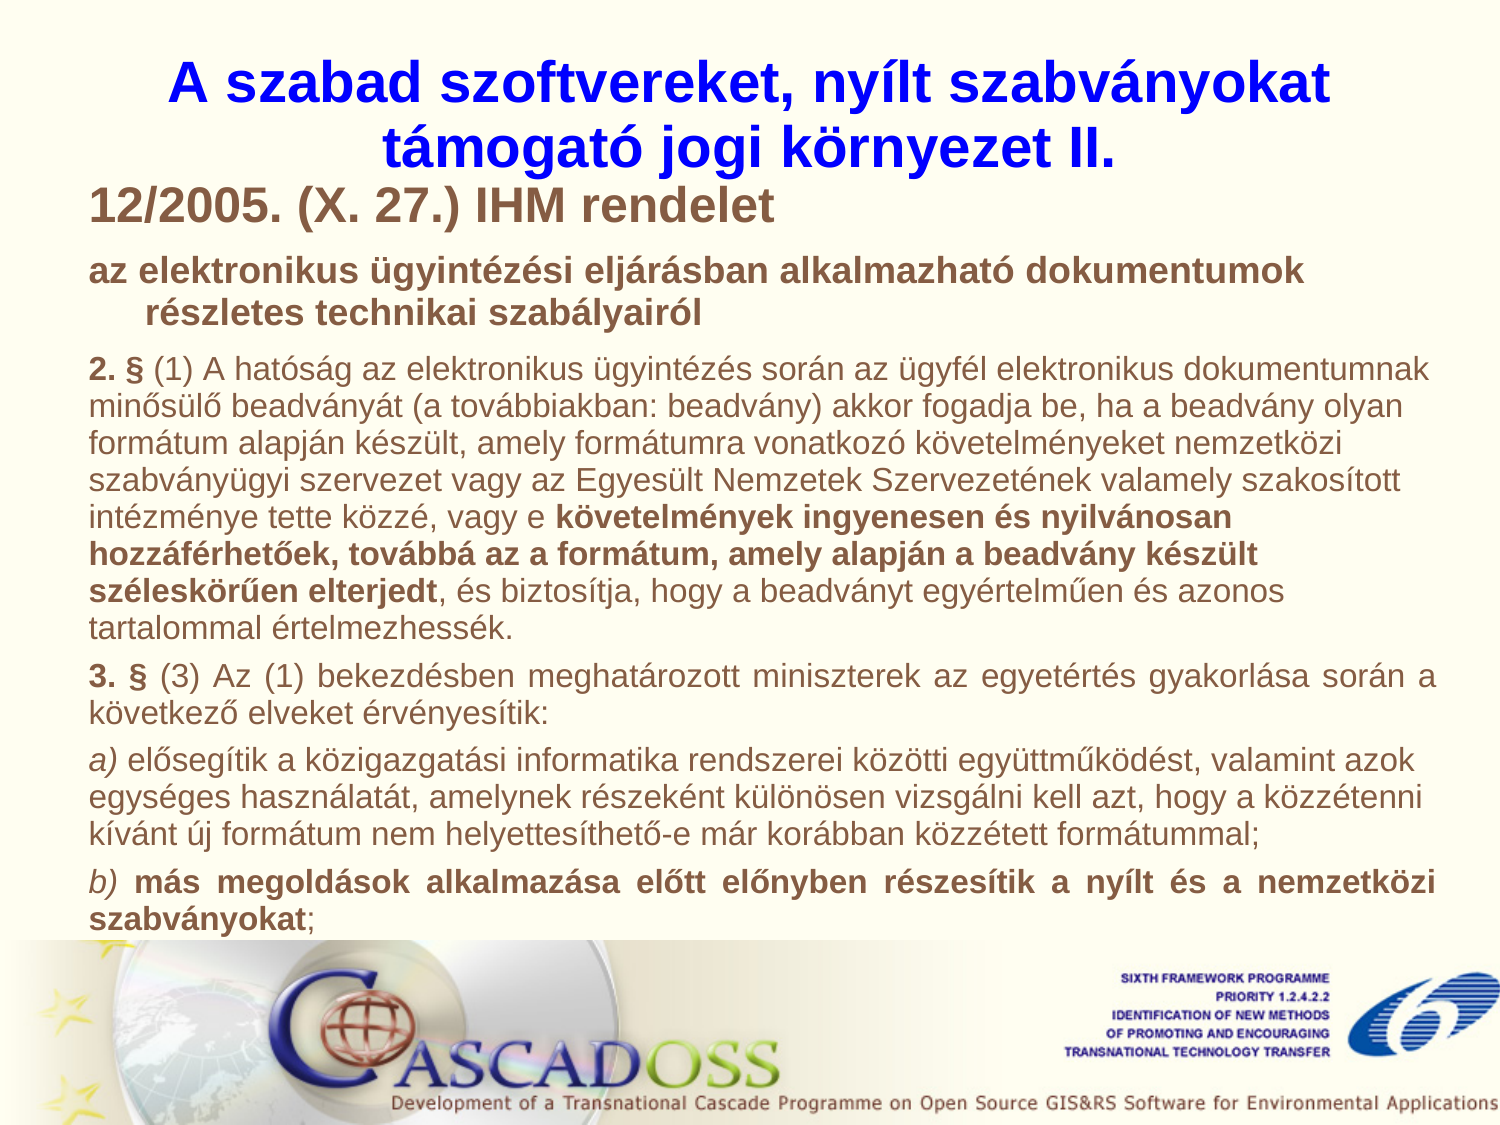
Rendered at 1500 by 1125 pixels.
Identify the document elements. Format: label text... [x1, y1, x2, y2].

title A szabad szoftvereket, nyílt szabványokat támogató jogi környezet II. [75, 28, 1425, 201]
list 12/2005. (X. 27.) IHM rendelet az elektronikus ügyintézési eljárásban alkalmazható dokumentumok részletes technikai szabályairól 2. § (1) A hatóság az elektronikus ügyintézés során az ügyfél elektronikus dokumentumnak minősülő beadványát (a továbbiakban: beadvány) akkor fogadja be, ha a beadvány olyan formátum alapján készült, amely formátumra vonatkozó követelményeket nemzetközi szabványügyi szervezet vagy az Egyesült Nemzetek Szervezetének valamely szakosított intézménye tette közzé, vagy e követelmények ingyenesen és nyilvánosan hozzáférhetőek, továbbá az a formátum, amely alapján a beadvány készült széleskörűen elterjedt, és biztosítja, hogy a beadványt egyértelműen és azonos tartalommal értelmezhessék. 3. § (3) Az (1) bekezdésben meghatározott miniszterek az egyetértés gyakorlása során a következő elveket érvényesítik: a) elősegítik a közigazgatási informatika rendszerei közötti együttműködést, valamint azok egységes használatát, amelynek részeként különösen vizsgálni kell azt, hogy a közzétenni kívánt új formátum nem helyettesíthető-e már korábban közzétett formátummal; b) más megoldások alkalmazása előtt előnyben részesítik a nyílt és a nemzetközi szabványokat; [88, 177, 1439, 952]
picture [0, 940, 1500, 1125]
